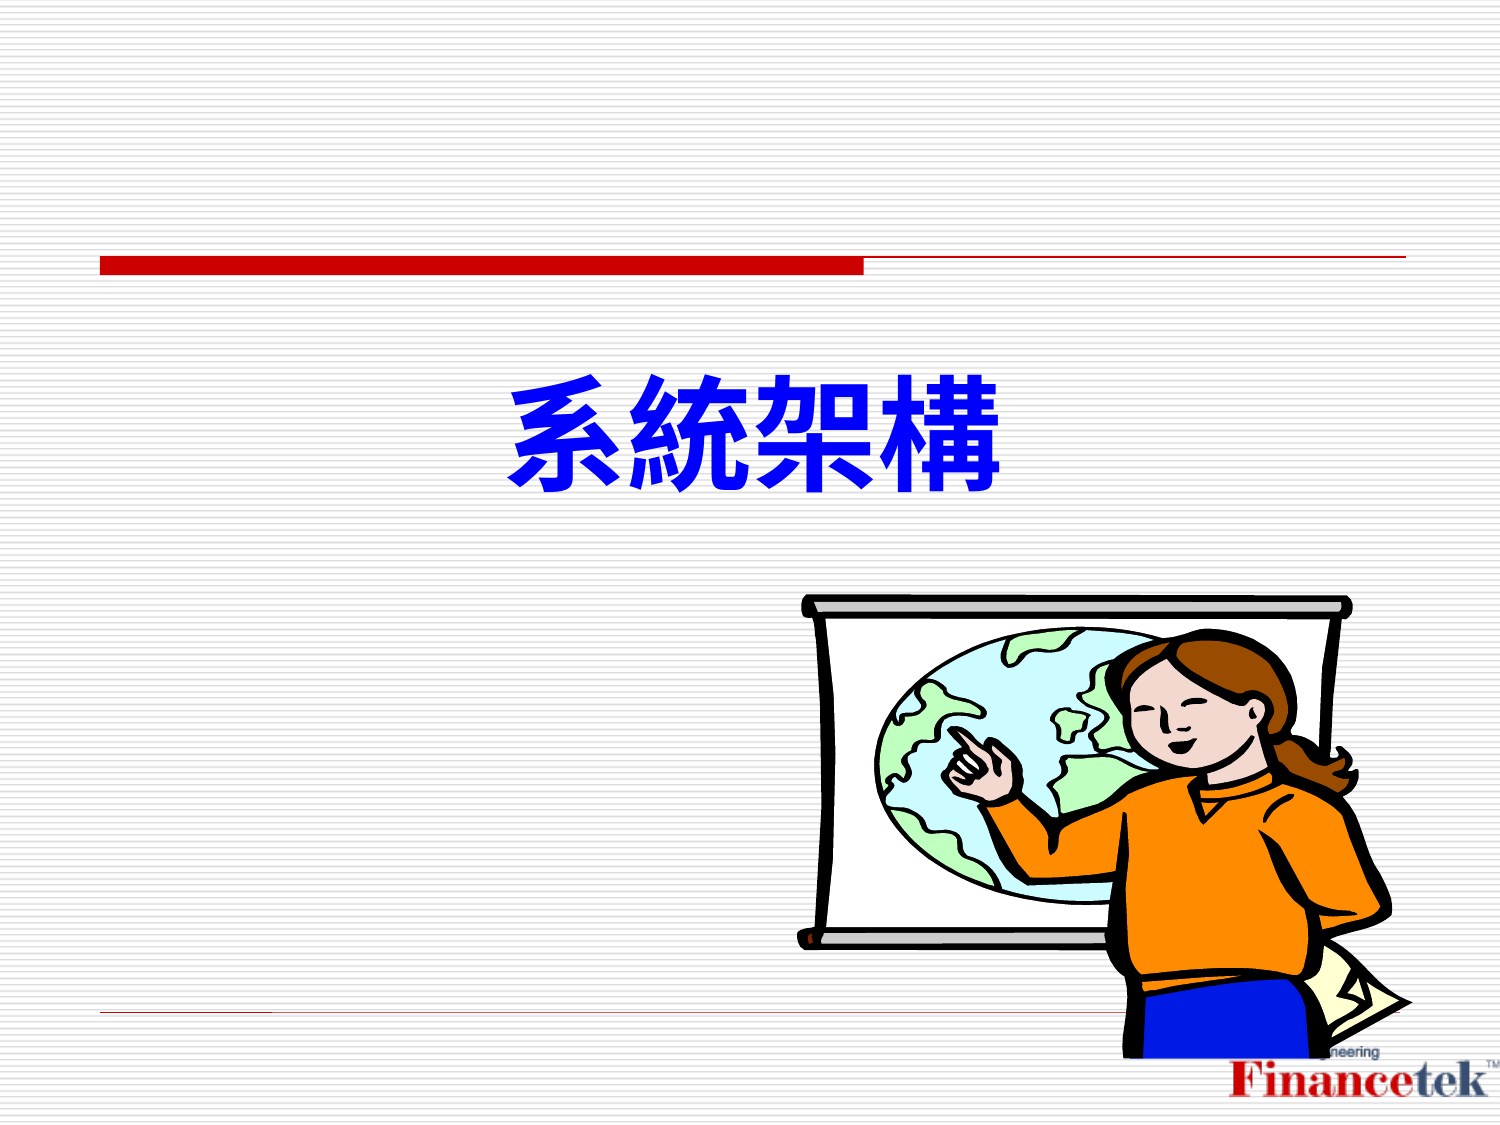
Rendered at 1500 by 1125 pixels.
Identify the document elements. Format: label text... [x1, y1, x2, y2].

picture [797, 594, 1413, 1059]
title 系統架構 [96, 314, 1410, 514]
